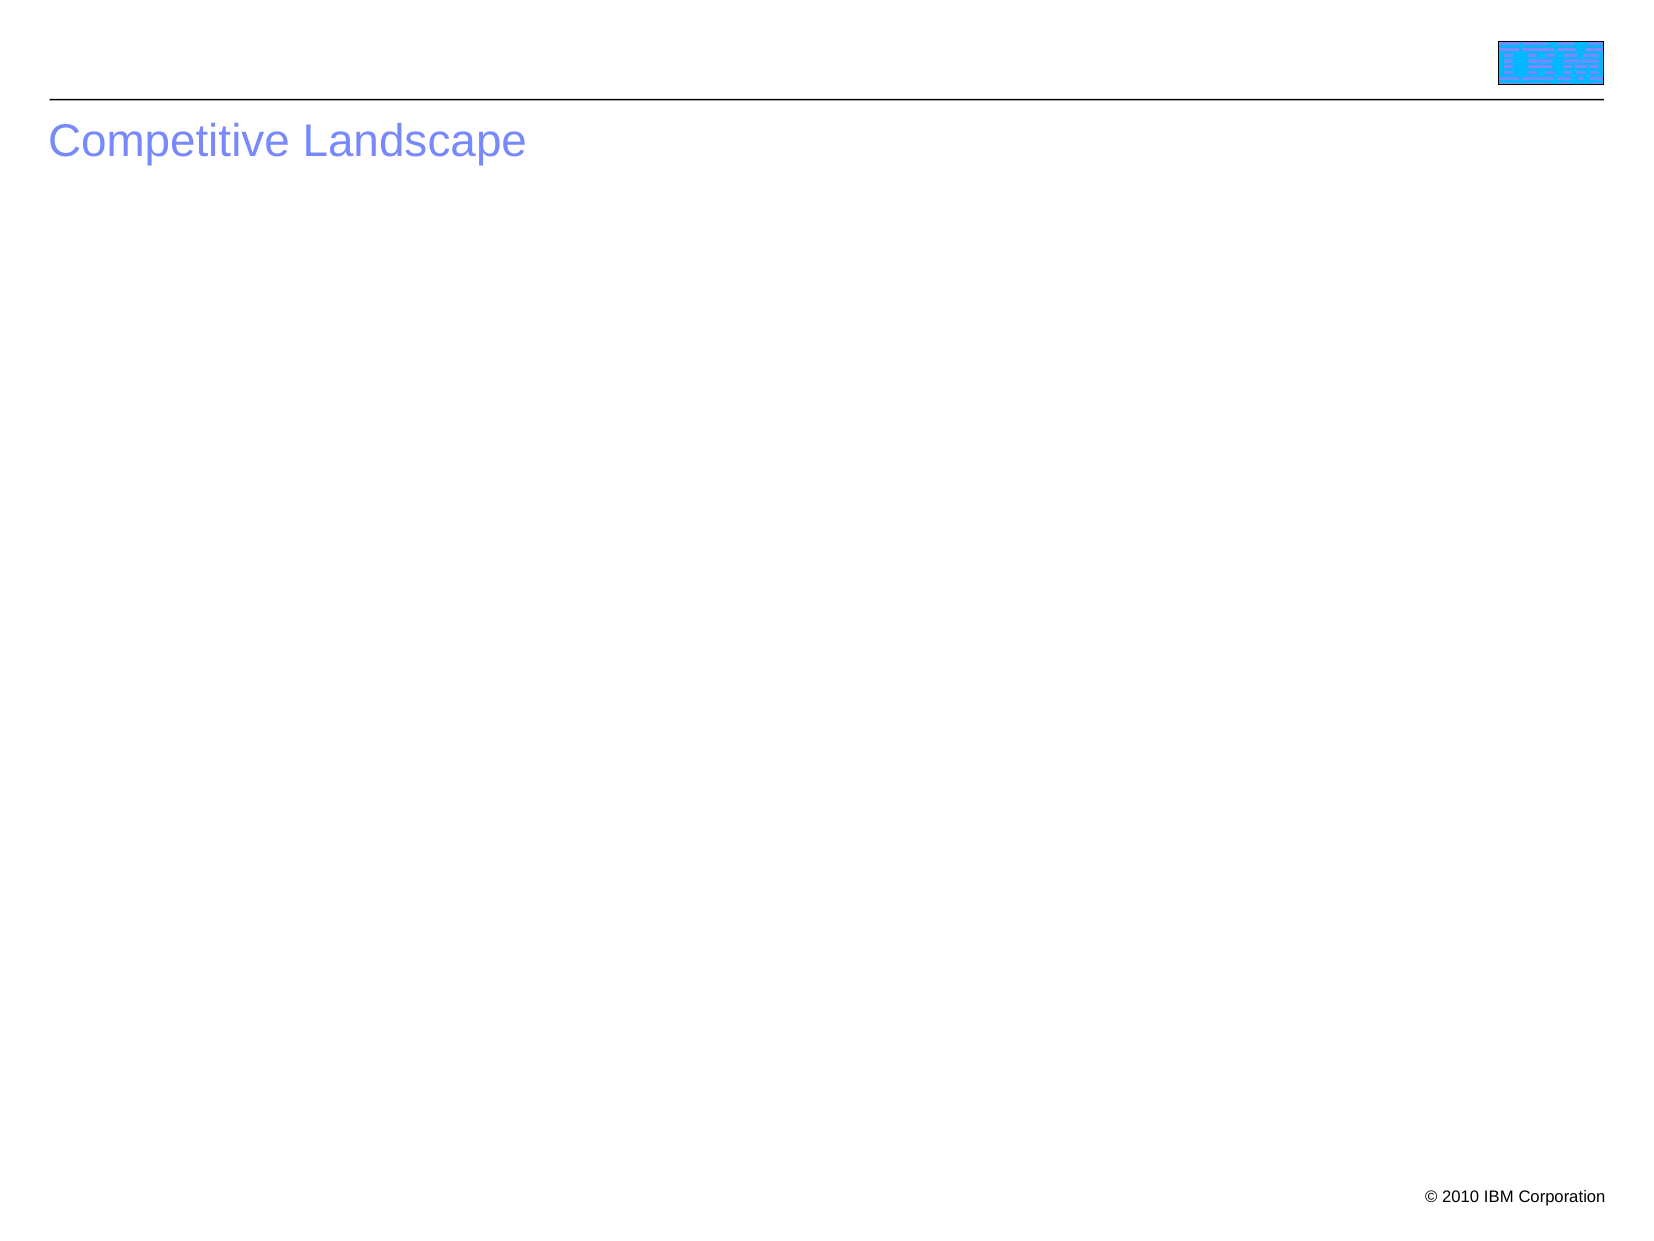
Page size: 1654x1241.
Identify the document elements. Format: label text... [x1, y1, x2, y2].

title Competitive Landscape [33, 107, 1604, 239]
